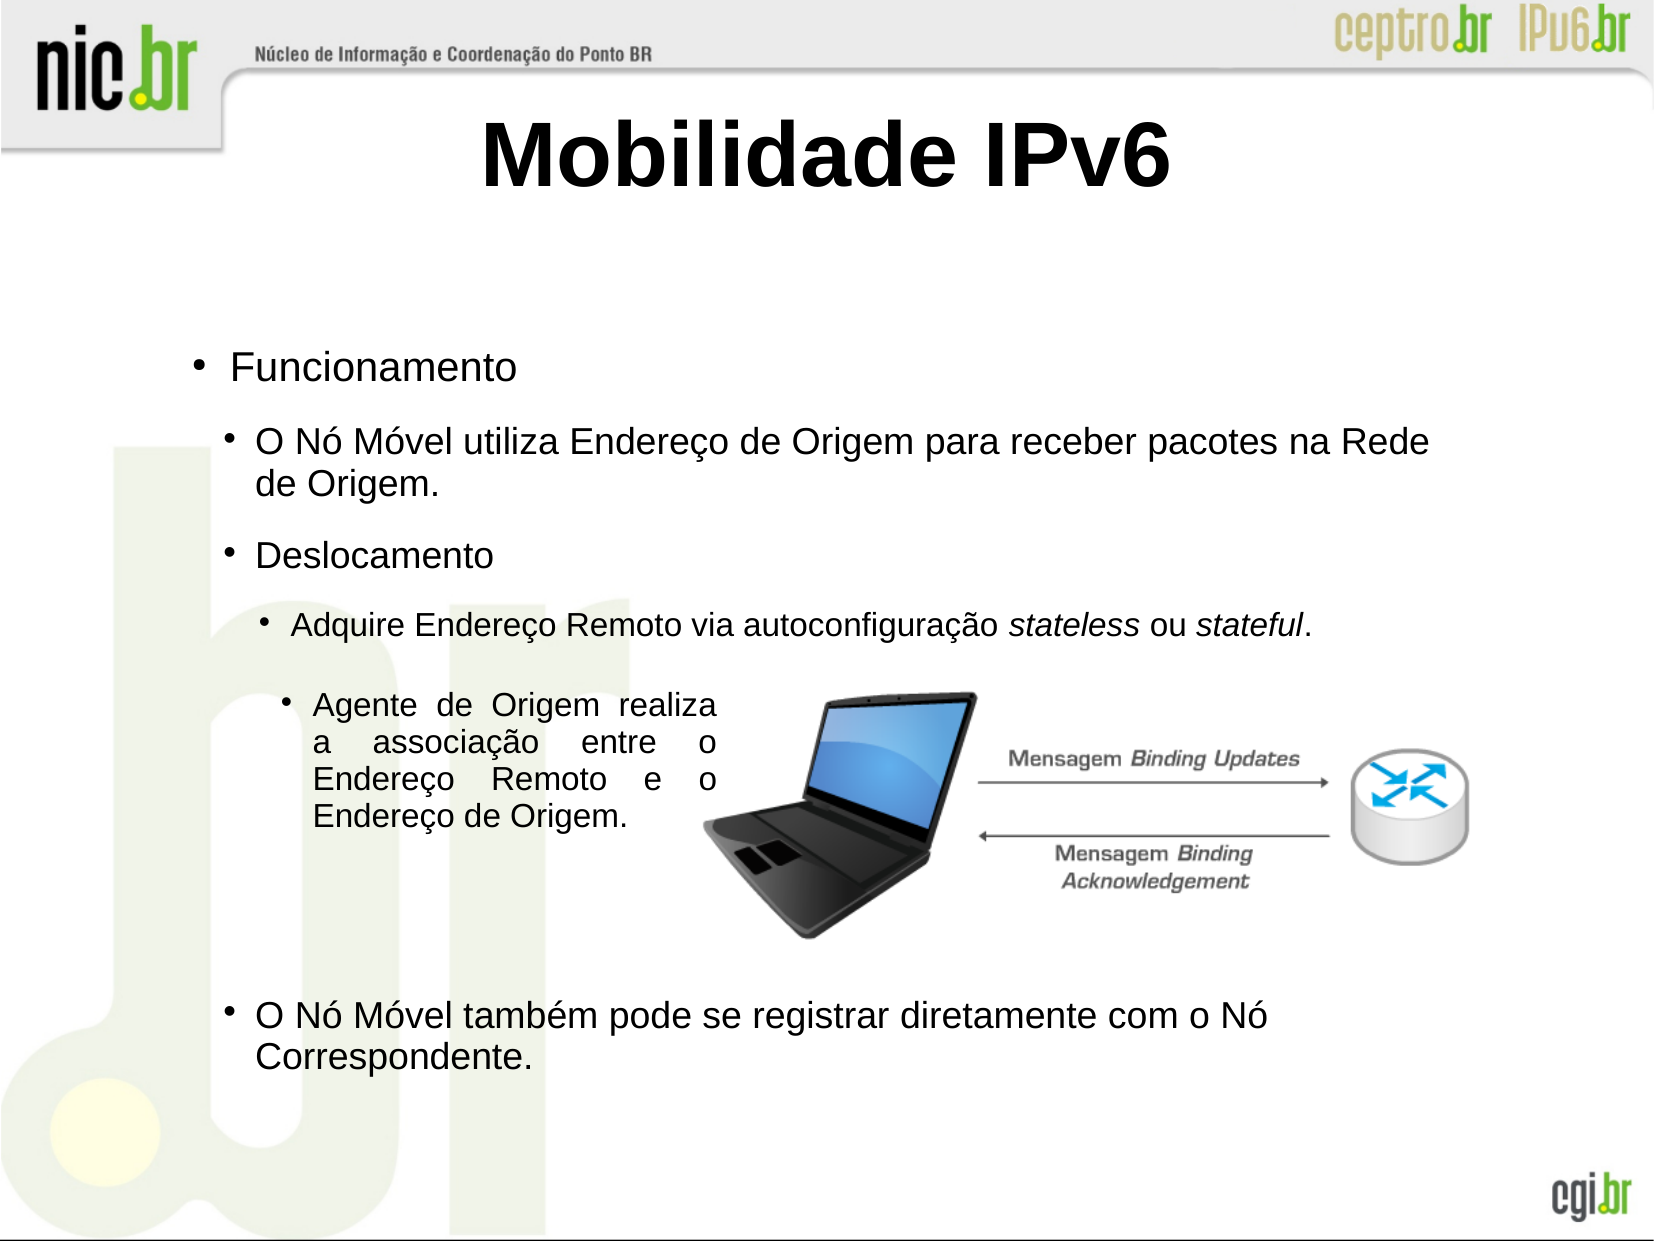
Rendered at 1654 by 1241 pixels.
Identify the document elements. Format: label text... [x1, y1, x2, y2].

text_box Agente de Origem realiza a associação entre o Endereço Remoto e o Endereço de Origem. [262, 679, 733, 843]
picture [0, 0, 1654, 1241]
text_box Mobilidade IPv6 [88, 97, 1565, 215]
text_box Funcionamento O Nó Móvel utiliza Endereço de Origem para receber pacotes na Rede de Origem. Deslocamento Adquire Endereço Remoto via autoconfiguração stateless ou stateful. O Nó Móvel também pode se registrar diretamente com o Nó Correspondente. [177, 336, 1477, 975]
